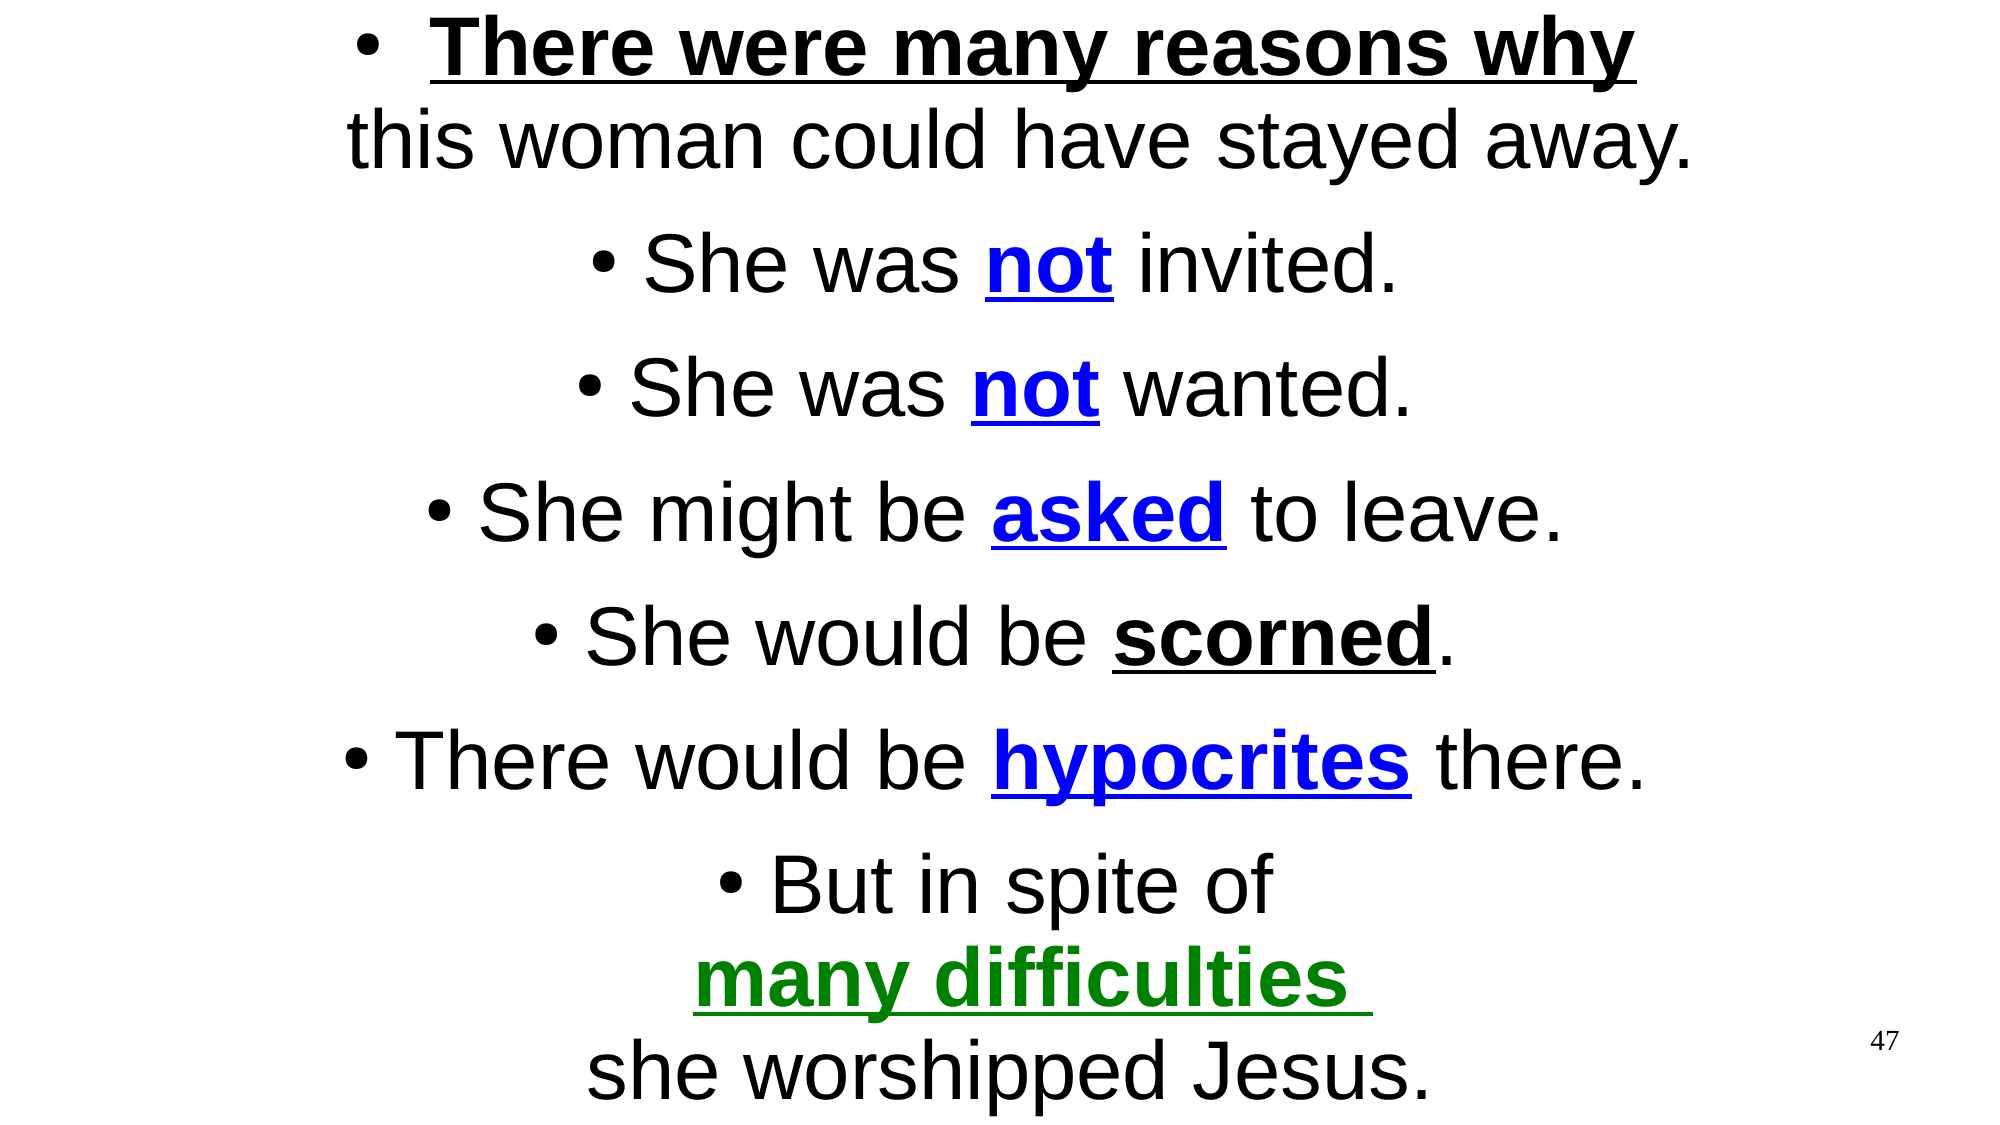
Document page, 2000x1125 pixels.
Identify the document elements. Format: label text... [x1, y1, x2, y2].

list There were many reasons why this woman could have stayed away. She was not invited. She was not wanted. She might be asked to leave. She would be scorned. There would be hypocrites there. But in spite of many difficulties she worshipped Jesus. [0, 0, 1996, 1123]
